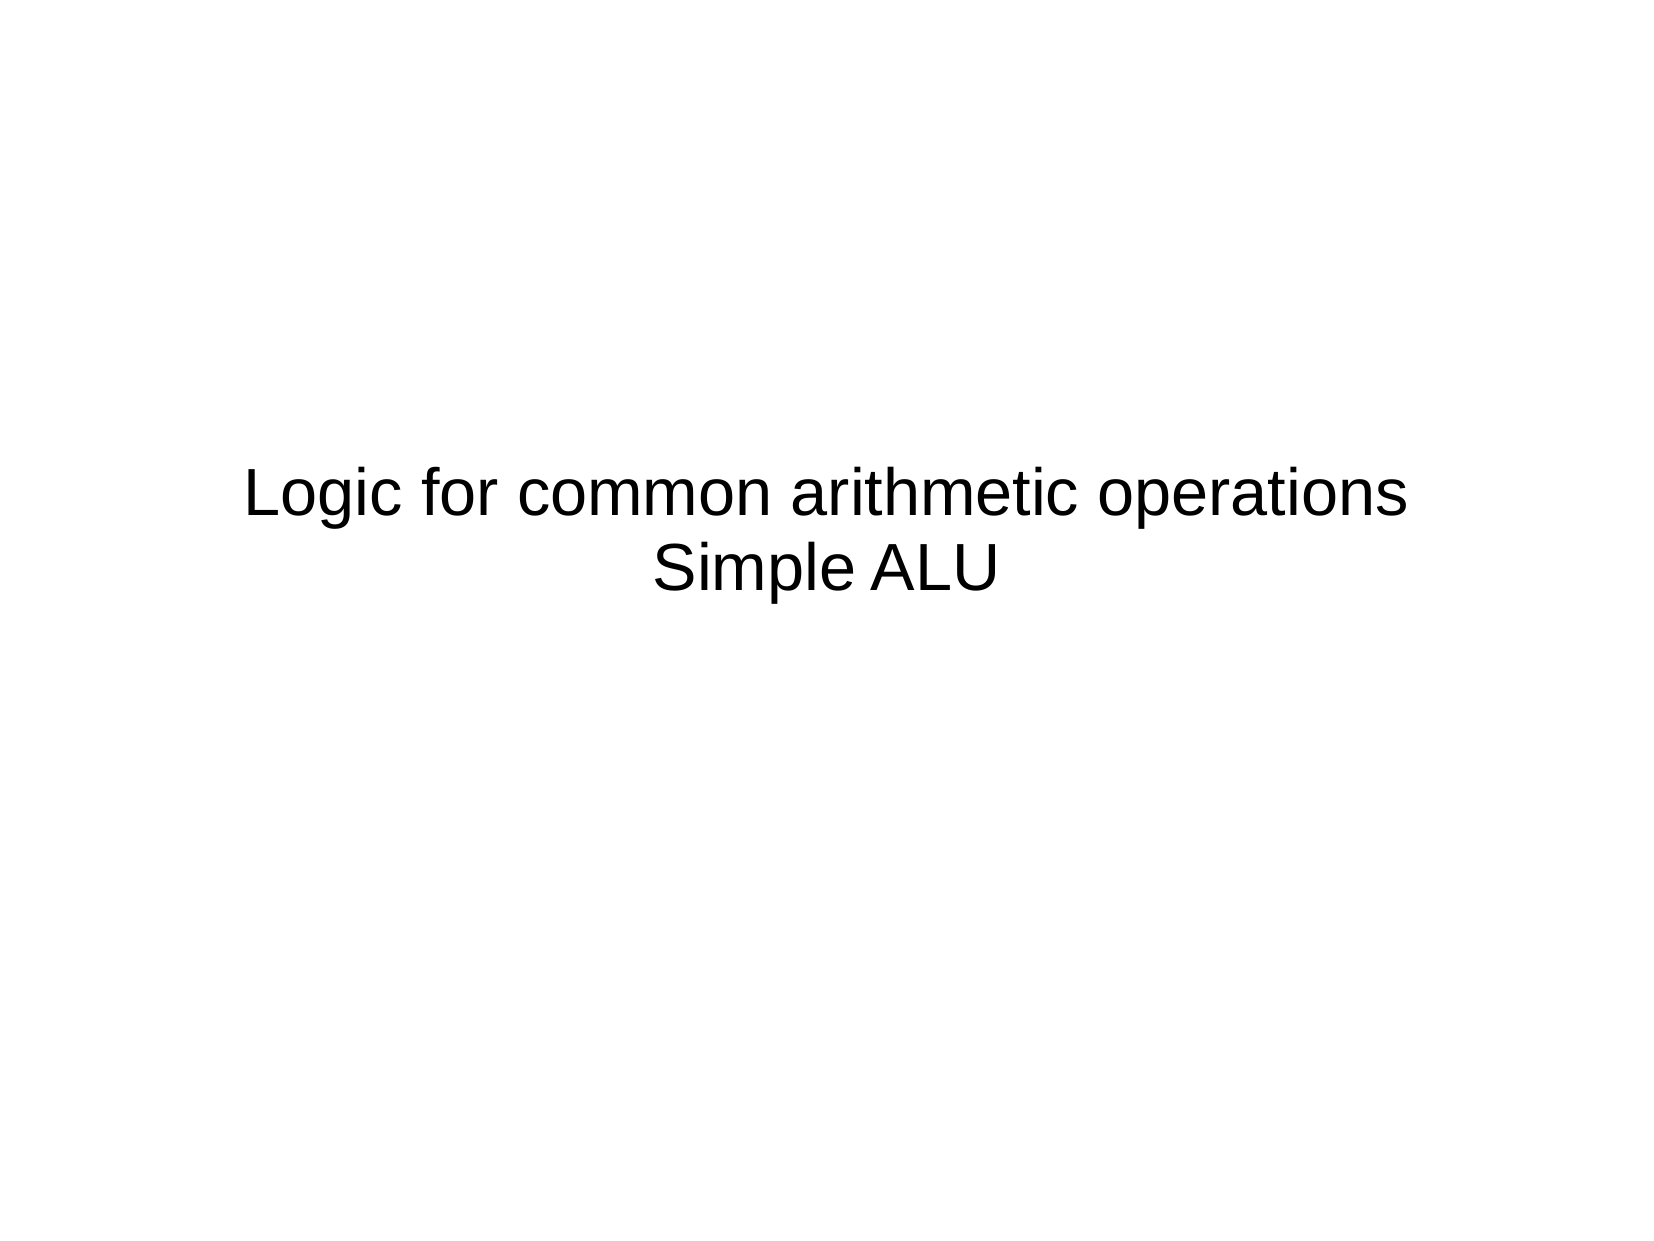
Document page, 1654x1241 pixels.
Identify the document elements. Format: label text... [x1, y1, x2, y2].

subtitle Logic for common arithmetic operations Simple ALU [82, 49, 1571, 1010]
